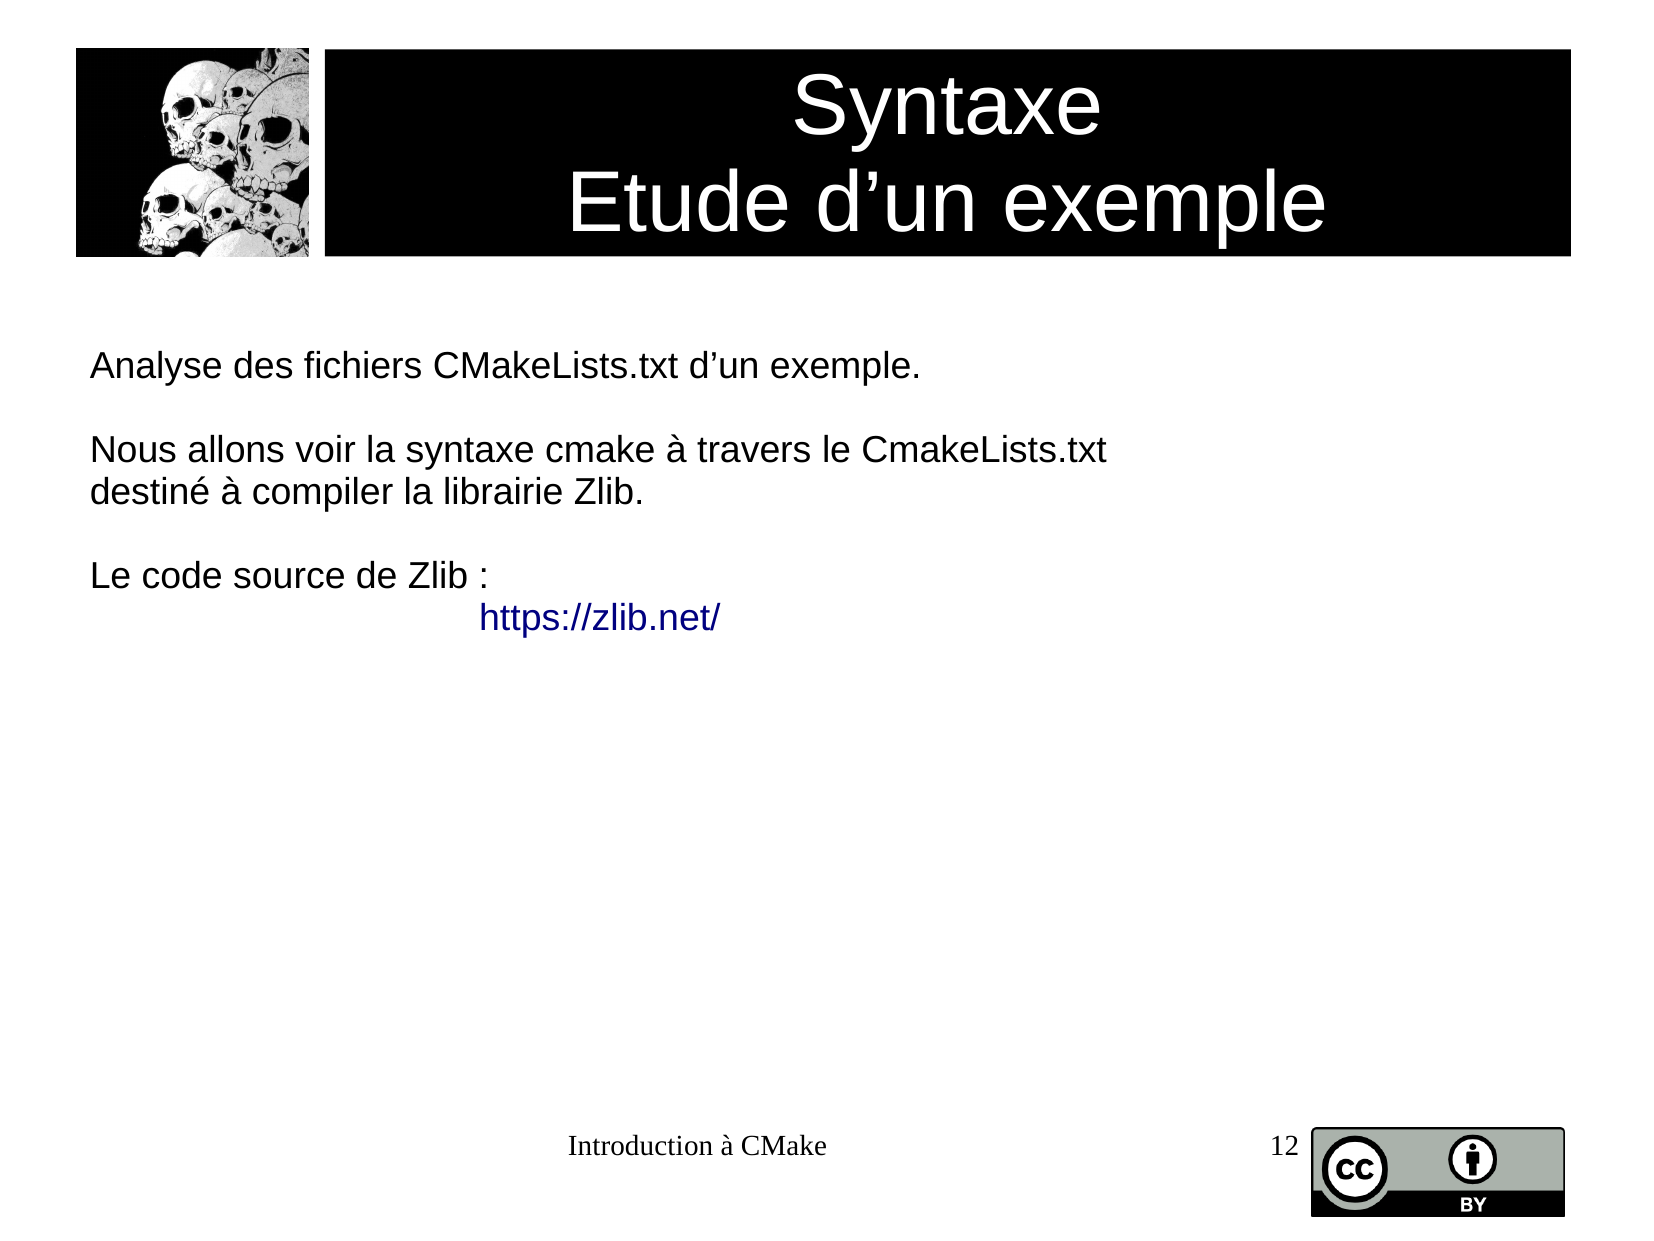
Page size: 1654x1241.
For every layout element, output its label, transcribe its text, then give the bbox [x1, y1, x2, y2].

picture [76, 48, 309, 257]
title Syntaxe Etude d’un exemple [324, 49, 1571, 257]
text_box Analyse des fichiers CMakeLists.txt d’un exemple. Nous allons voir la syntaxe cmake à travers le CmakeLists.txt destiné à compiler la librairie Zlib. Le code source de Zlib : https://zlib.net/ [75, 337, 1126, 647]
picture [1311, 1127, 1565, 1217]
